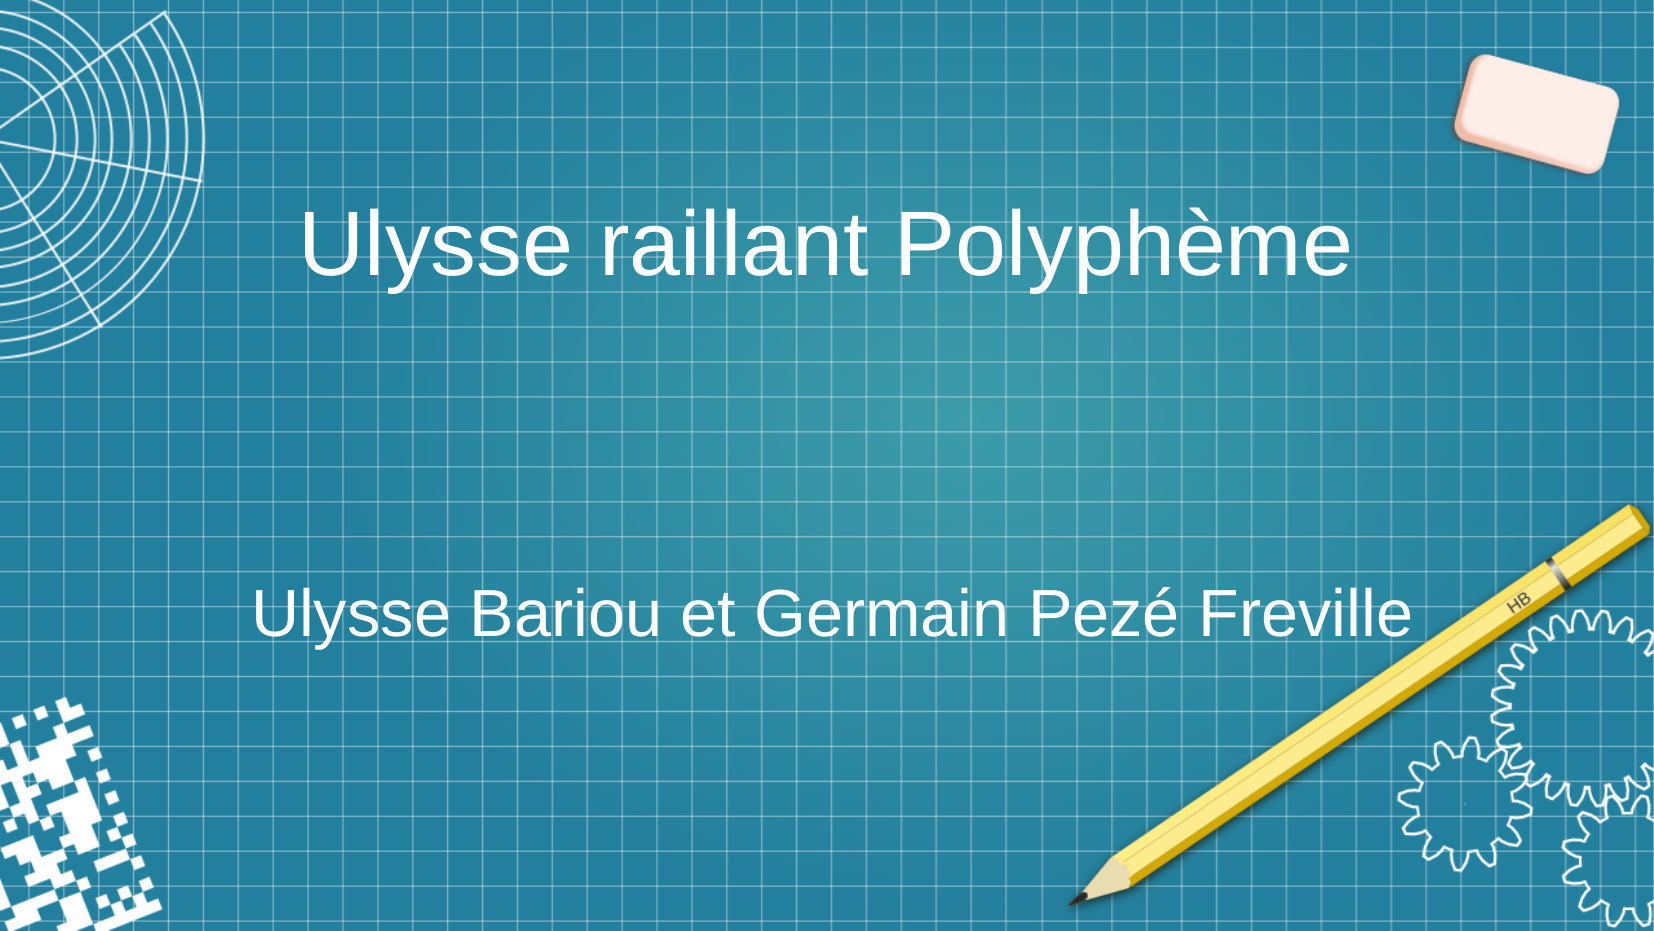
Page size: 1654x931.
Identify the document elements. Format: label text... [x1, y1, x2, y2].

title Ulysse raillant Polyphème [82, 132, 1571, 346]
subtitle Ulysse Bariou et Germain Pezé Freville [88, 383, 1577, 836]
picture [0, 0, 1654, 931]
